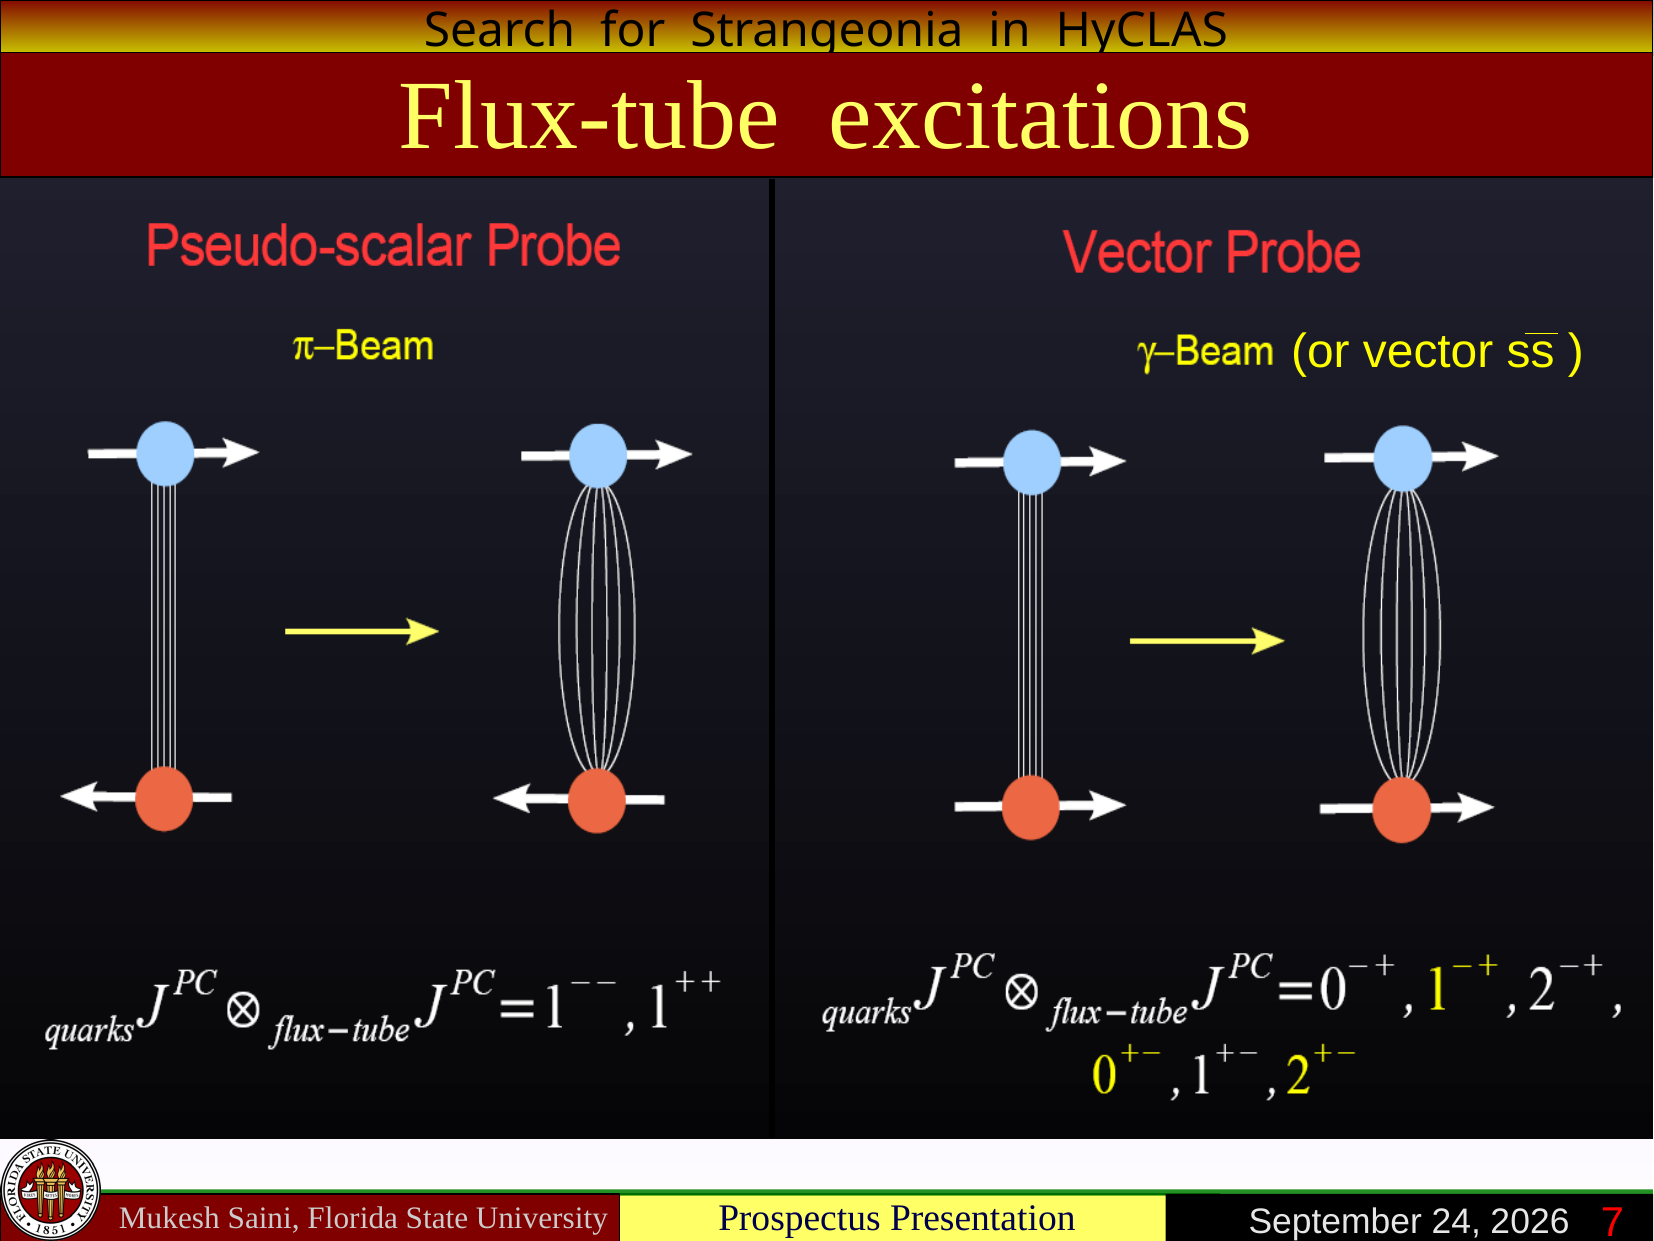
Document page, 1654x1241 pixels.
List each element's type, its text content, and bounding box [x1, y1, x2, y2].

picture [0, 178, 1653, 1241]
text_box Flux-tube excitations [381, 51, 1272, 180]
text_box (or vector ss ) [1255, 316, 1620, 386]
